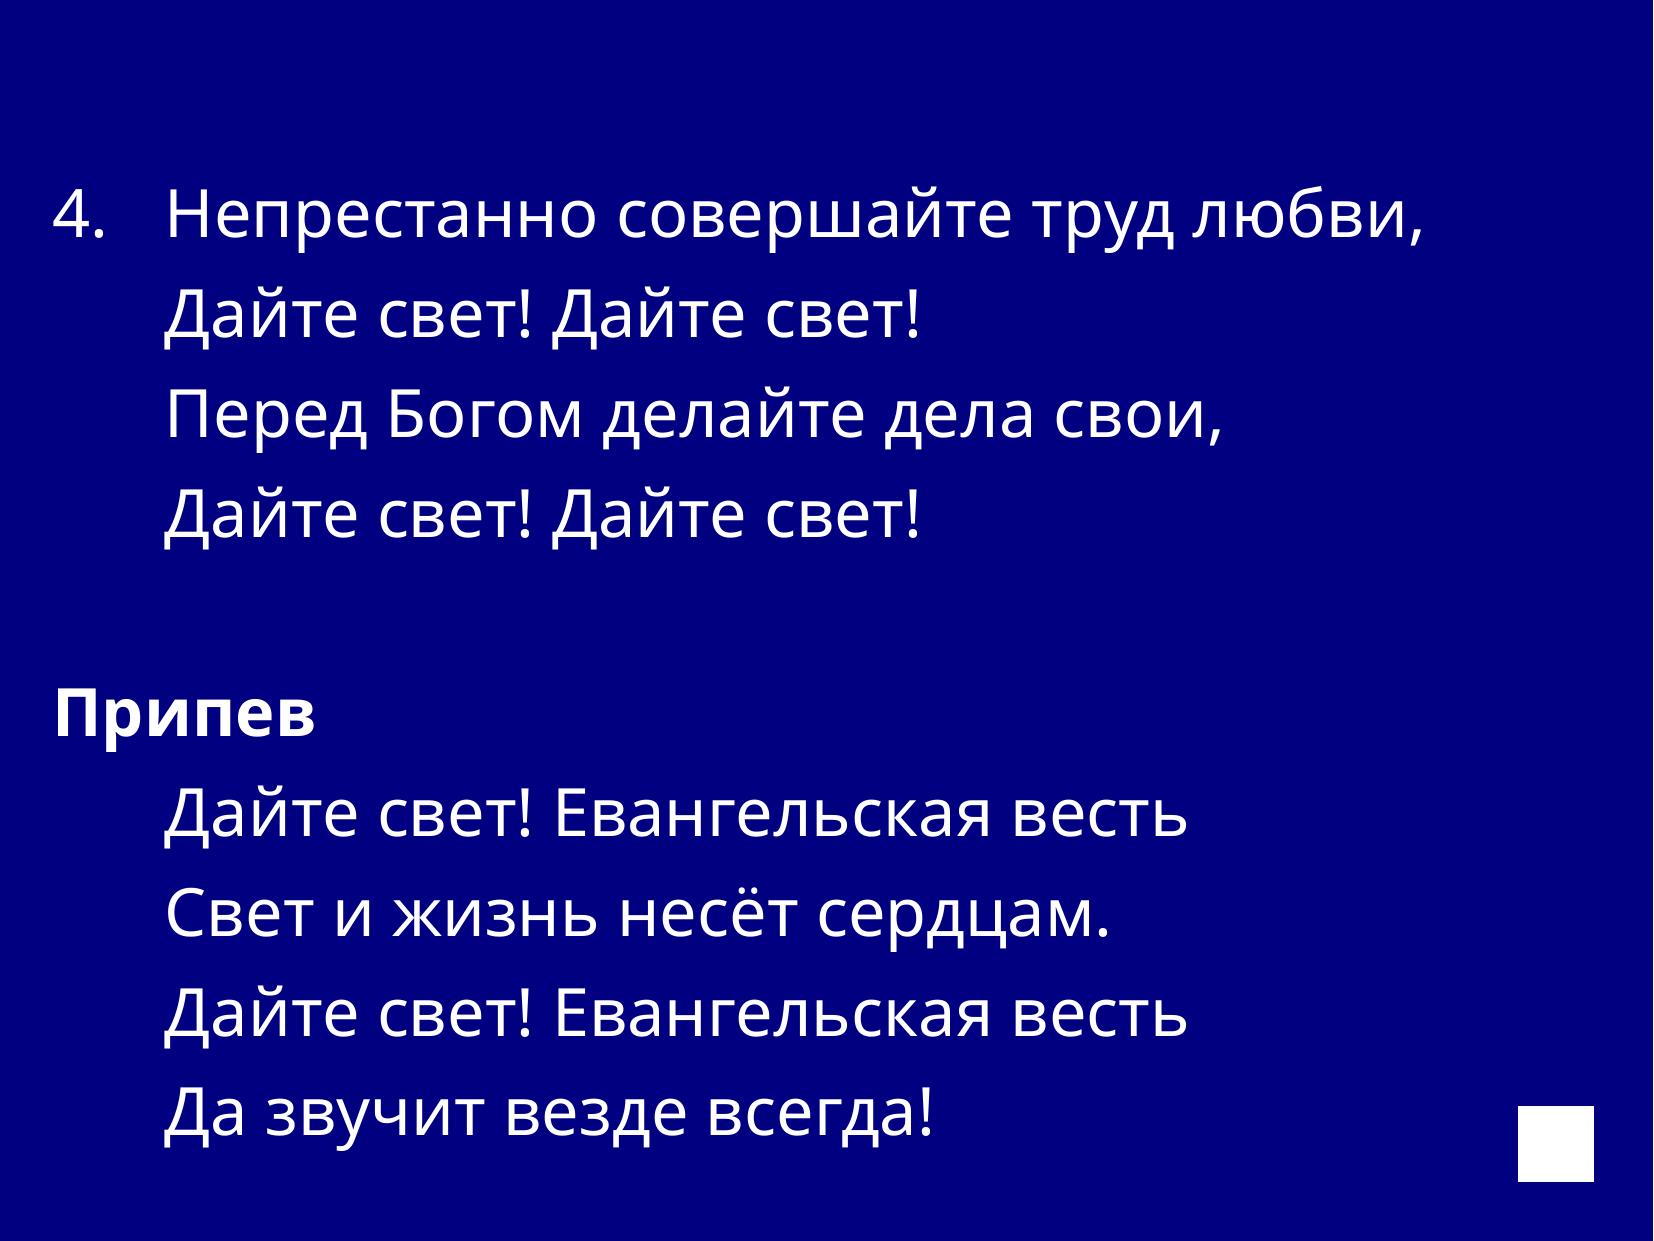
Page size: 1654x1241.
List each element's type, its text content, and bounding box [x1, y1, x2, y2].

text_box [1518, 1106, 1594, 1182]
text_box 4. Непрестанно совершайте труд любви, Дайте свет! Дайте свет! Перед Богом делайте дела свои, Дайте свет! Дайте свет! Припев Дайте свет! Евангельская весть Свет и жизнь несёт сердцам. Дайте свет! Евангельская весть Да звучит везде всегда! [37, 150, 1576, 1163]
